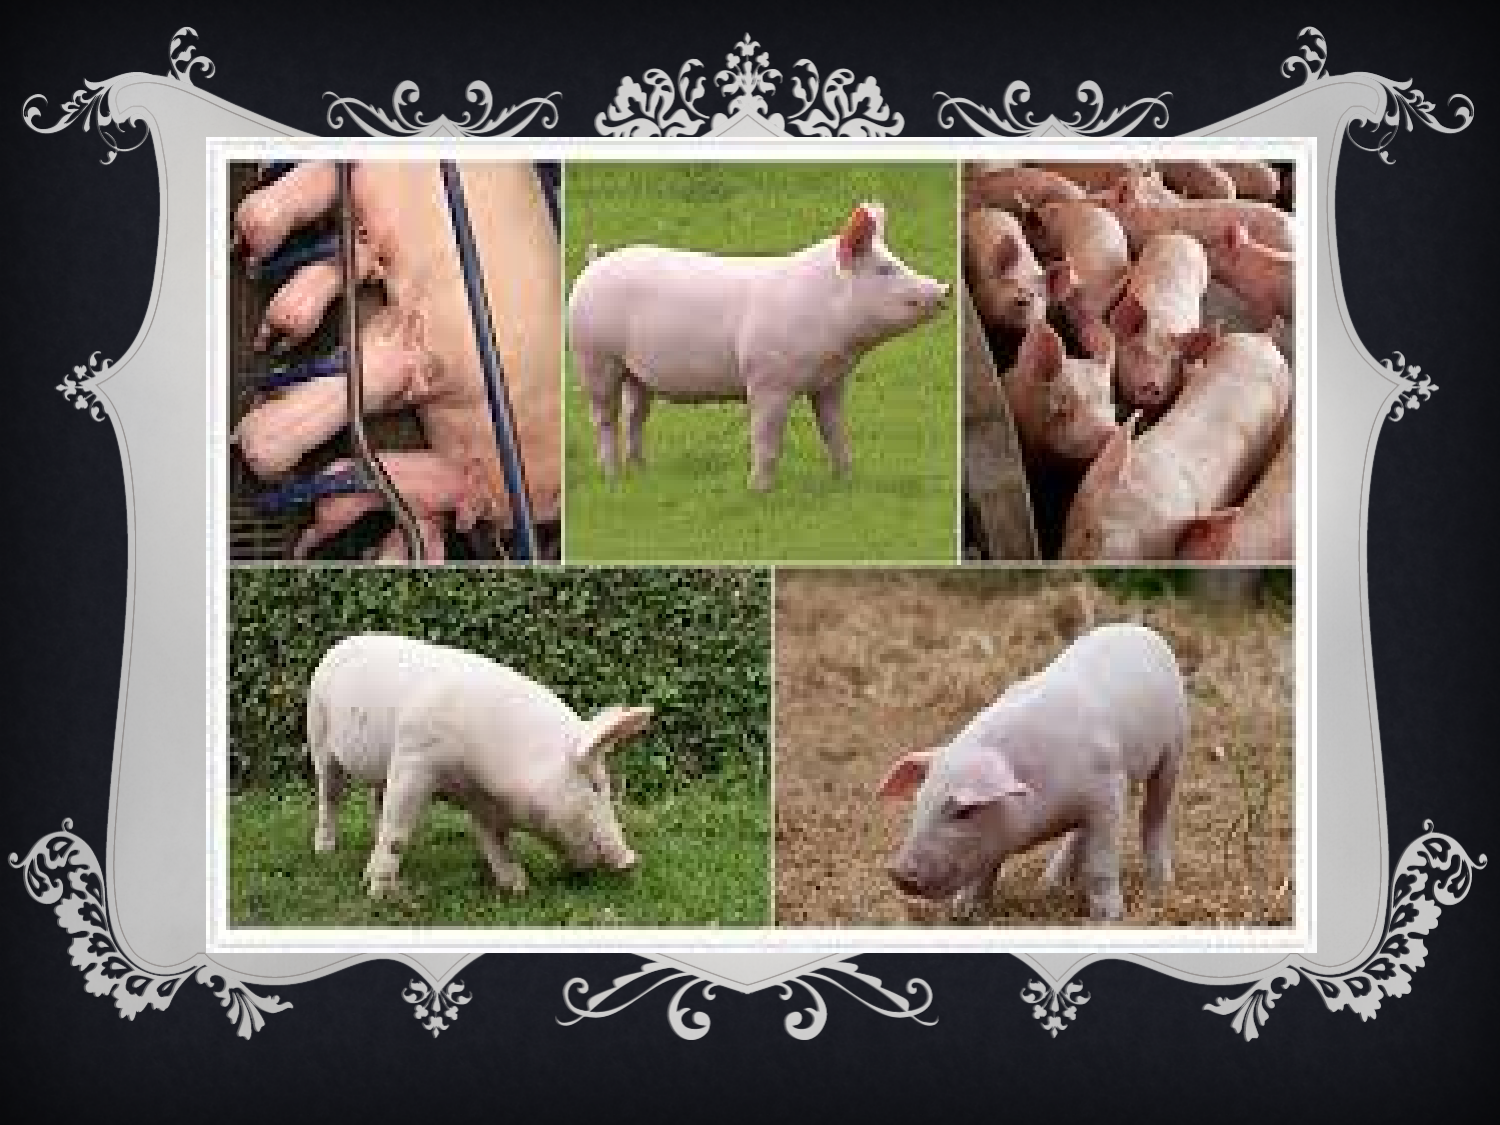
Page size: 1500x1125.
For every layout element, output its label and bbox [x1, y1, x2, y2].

picture [206, 137, 1317, 953]
